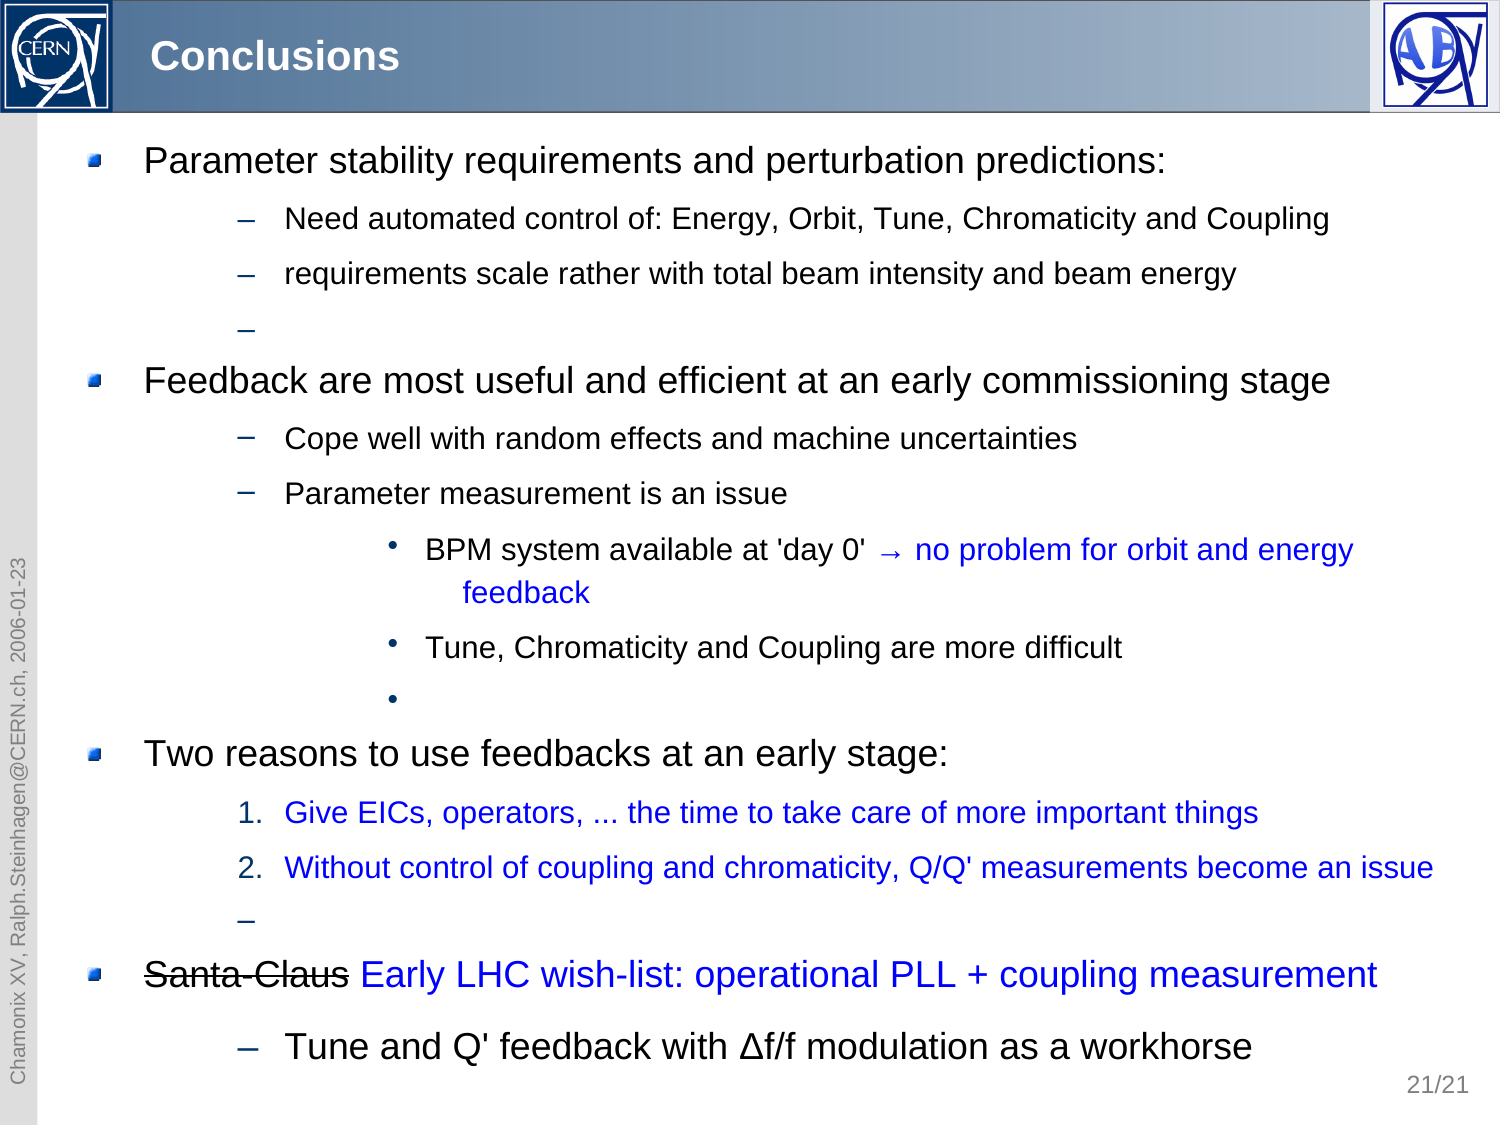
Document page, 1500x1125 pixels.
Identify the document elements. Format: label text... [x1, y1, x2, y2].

picture [1382, 1, 1489, 108]
picture [0, 0, 113, 113]
title Conclusions [150, 0, 1201, 113]
list Parameter stability requirements and perturbation predictions: Need automated control of: Energy, Orbit, Tune, Chromaticity and Coupling requirements scale rather with total beam intensity and beam energy Feedback are most useful and efficient at an early commissioning stage Cope well with random effects and machine uncertainties Parameter measurement is an issue BPM system available at 'day 0' → no problem for orbit and energy feedback Tune, Chromaticity and Coupling are more difficult Two reasons to use feedbacks at an early stage: Give EICs, operators, ... the time to take care of more important things Without control of coupling and chromaticity, Q/Q' measurements become an issue Santa-Claus Early LHC wish-list: operational PLL + coupling measurement Tune and Q' feedback with Δf/f modulation as a workhorse [87, 137, 1438, 1030]
